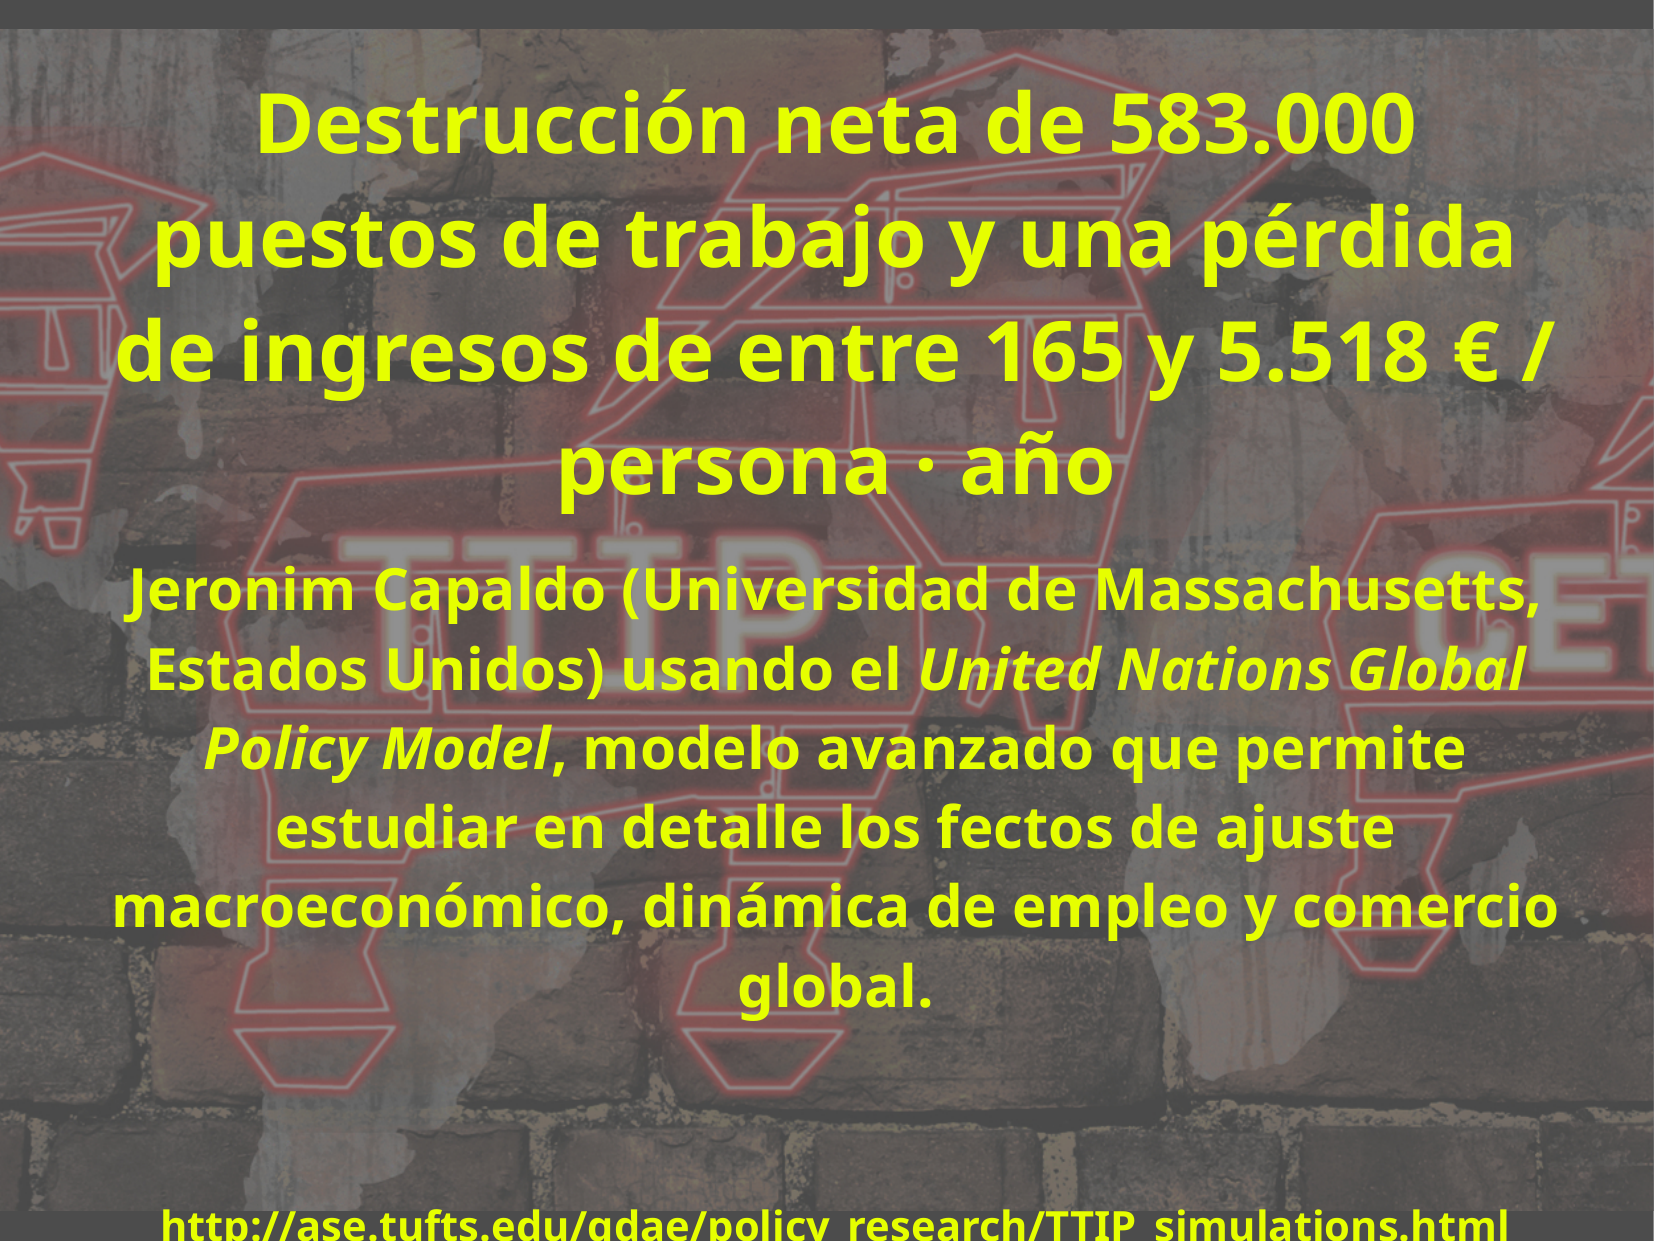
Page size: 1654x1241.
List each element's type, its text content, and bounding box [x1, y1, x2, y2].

picture [0, 29, 1654, 1211]
list Destrucción neta de 583.000 puestos de trabajo y una pérdida de ingresos de entre 165 y 5.518 € / persona · año Jeronim Capaldo (Universidad de Massachusetts, Estados Unidos) usando el United Nations Global Policy Model, modelo avanzado que permite estudiar en detalle los fectos de ajuste macroeconómico, dinámica de empleo y comercio global. http://ase.tufts.edu/gdae/policy_research/TTIP_simulations.html http://ase.tufts.edu/gdae/Pubs/wp/14-03CapaldoTTIP_ES_Spanish.pdf http://www.elblogsalmon.com/economia/tratado-de-libre-comercio-con-ee-uu-destruiria-600-mil-puestos-de-trabajo-en-europa [29, 64, 1571, 1180]
